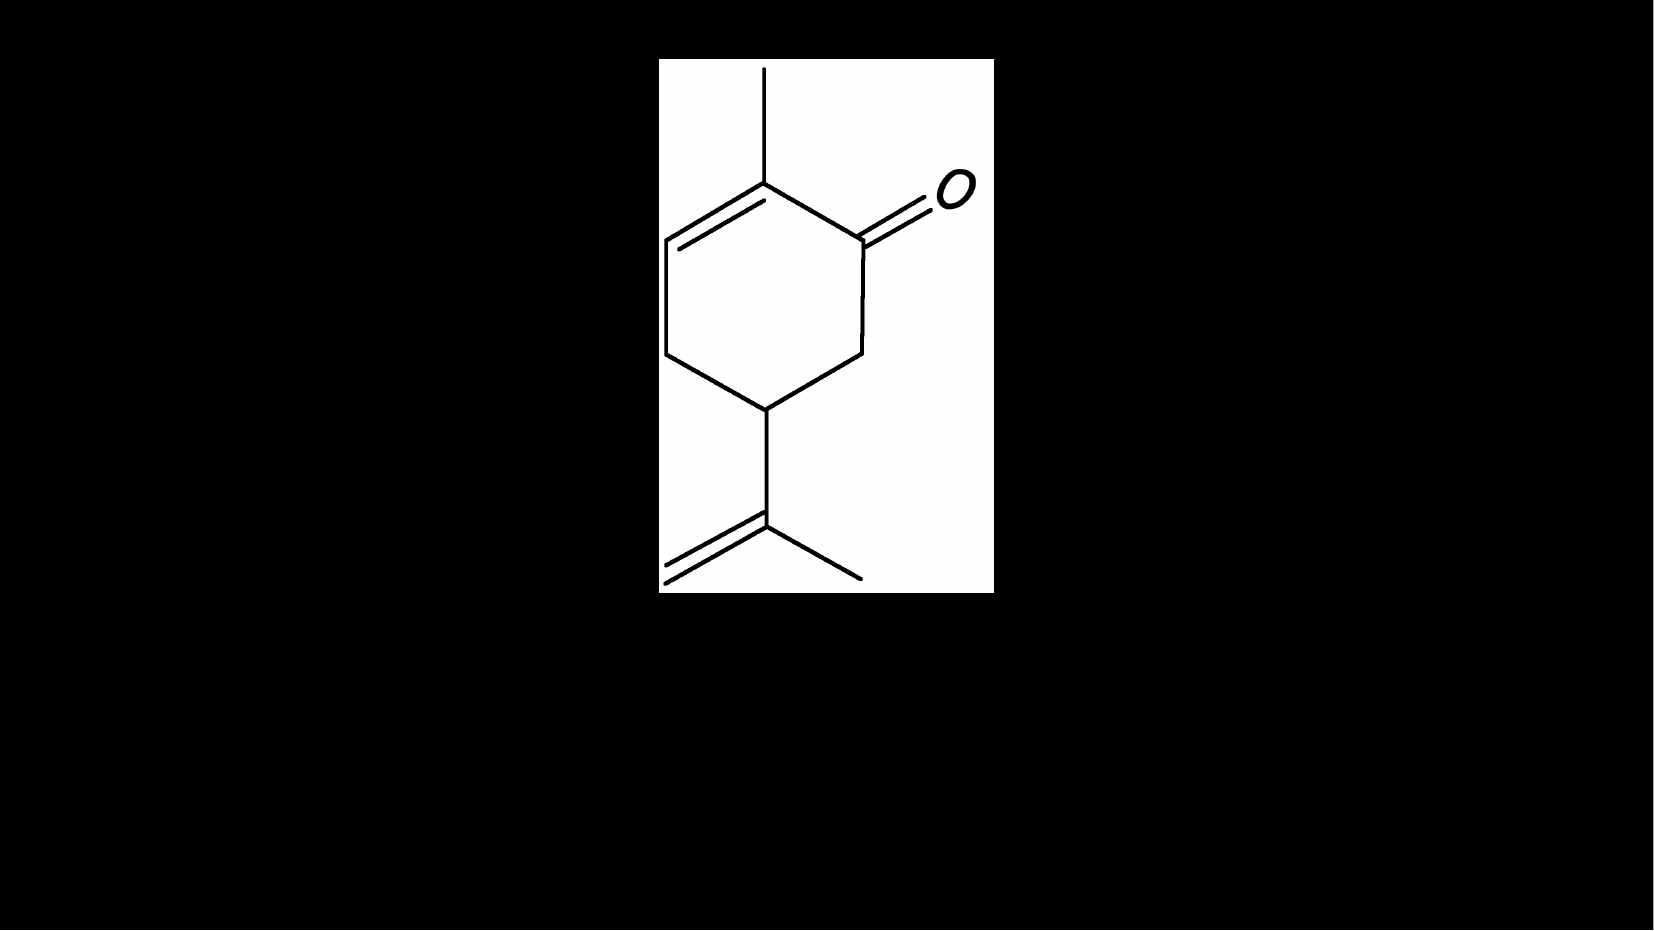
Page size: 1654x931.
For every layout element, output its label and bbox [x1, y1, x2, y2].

picture [659, 59, 994, 593]
